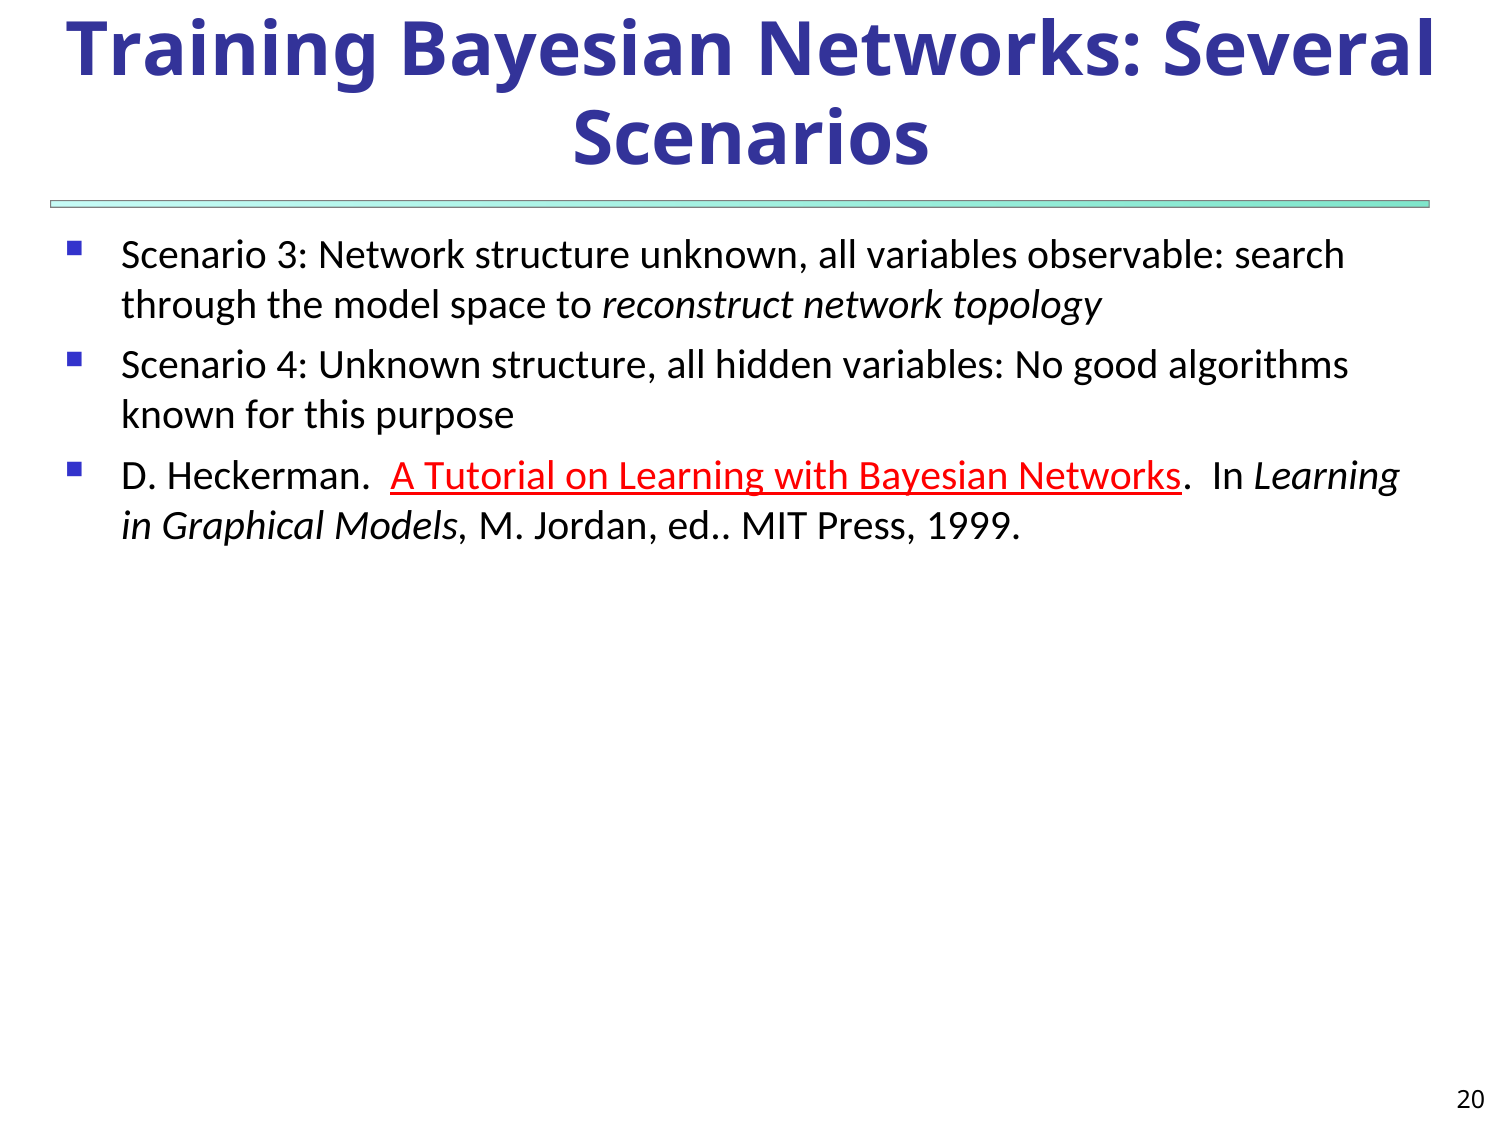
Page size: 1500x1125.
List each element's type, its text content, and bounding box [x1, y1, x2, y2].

list Scenario 3: Network structure unknown, all variables observable: search through the model space to reconstruct network topology Scenario 4: Unknown structure, all hidden variables: No good algorithms known for this purpose D. Heckerman. A Tutorial on Learning with Bayesian Networks. In Learning in Graphical Models, M. Jordan, ed.. MIT Press, 1999. [50, 219, 1450, 1057]
title Training Bayesian Networks: Several Scenarios [37, 0, 1466, 188]
text_box <number> [1187, 1062, 1500, 1125]
